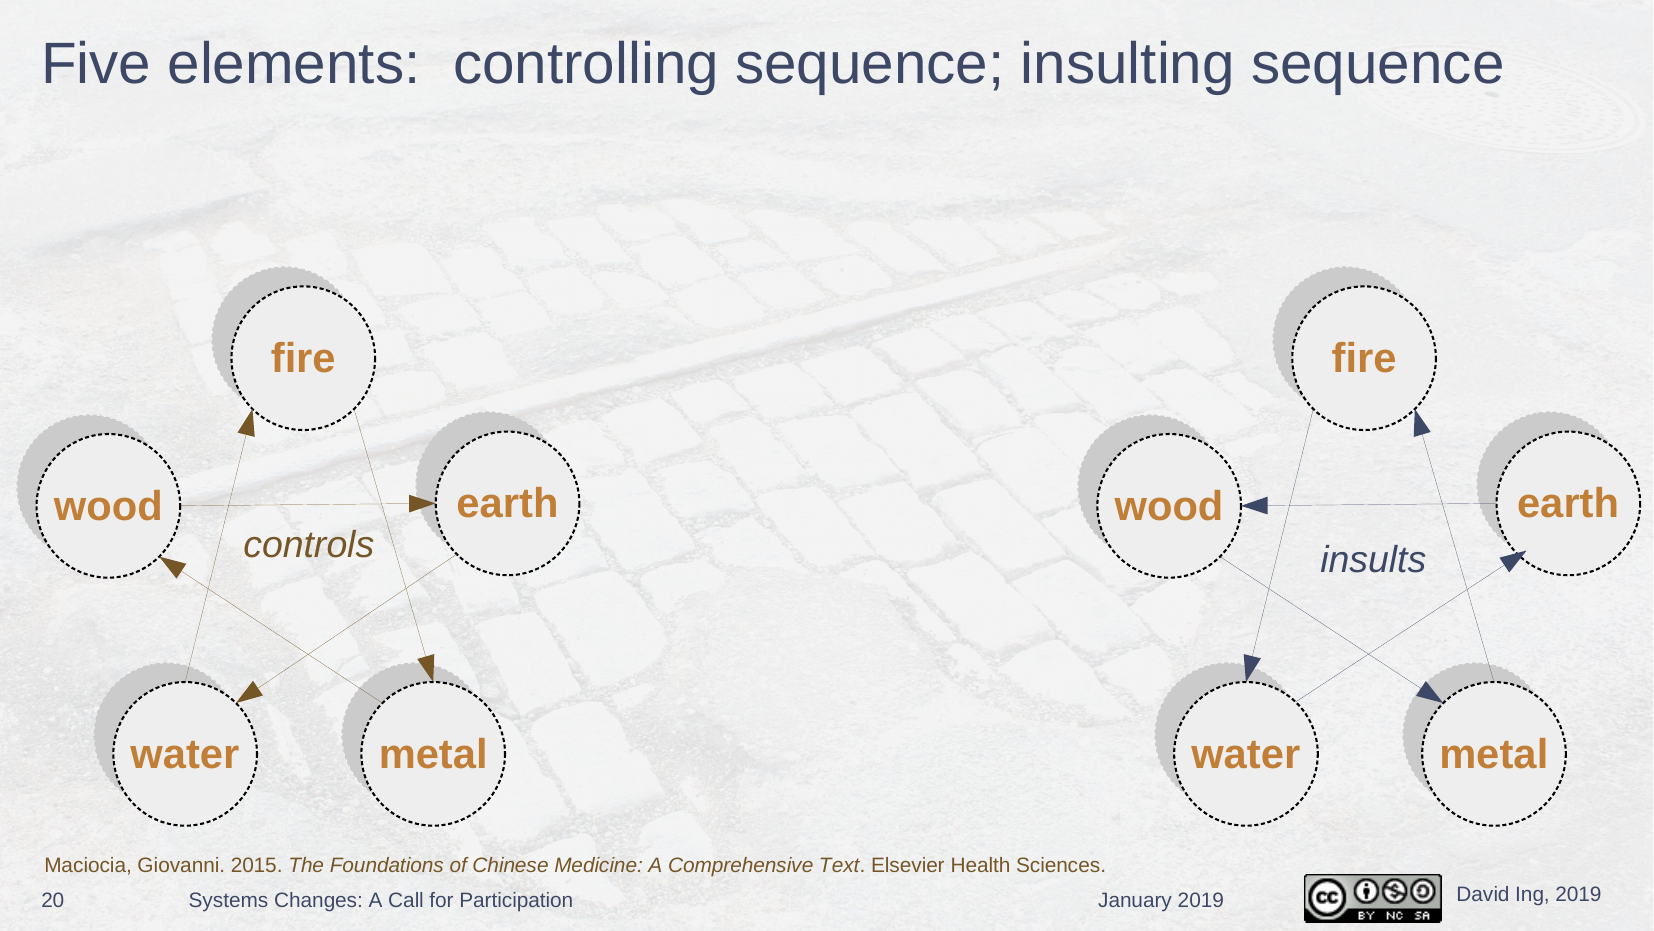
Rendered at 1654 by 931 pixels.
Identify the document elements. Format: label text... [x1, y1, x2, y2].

text_box fire [231, 286, 376, 431]
text_box earth [435, 431, 580, 576]
title Five elements: controlling sequence; insulting sequence [41, 30, 1613, 126]
text_box controls [228, 516, 390, 574]
text_box wood [1097, 433, 1242, 578]
text_box metal [1422, 682, 1566, 826]
text_box earth [1496, 431, 1641, 576]
text_box Maciocia, Giovanni. 2015. The Foundations of Chinese Medicine: A Comprehensive Text. Elsevier Health Sciences. [29, 846, 1127, 885]
text_box wood [36, 433, 181, 578]
text_box water [1174, 682, 1318, 826]
text_box insults [1305, 531, 1445, 588]
text_box metal [361, 682, 506, 826]
text_box fire [1292, 286, 1436, 431]
text_box water [113, 682, 258, 826]
picture [0, 0, 1654, 931]
